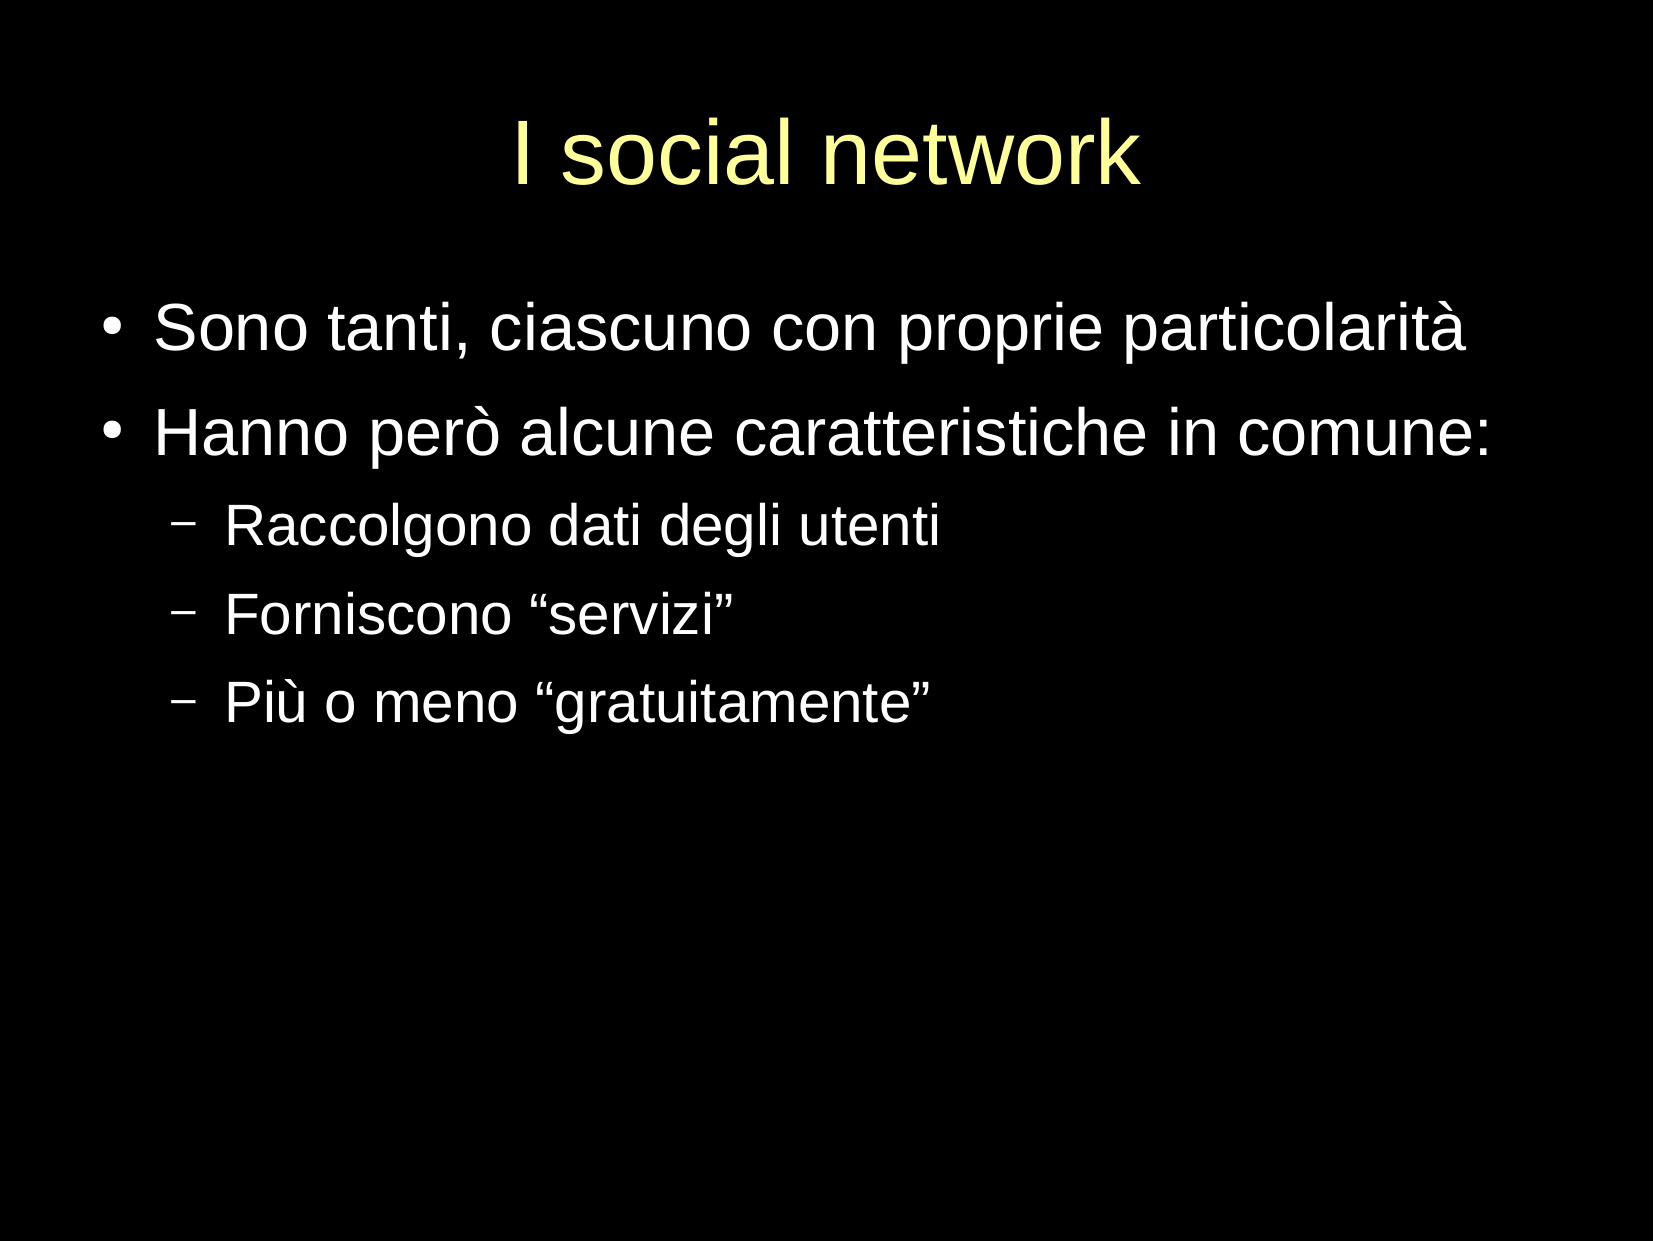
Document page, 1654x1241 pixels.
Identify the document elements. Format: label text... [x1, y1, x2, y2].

list Sono tanti, ciascuno con proprie particolarità Hanno però alcune caratteristiche in comune: Raccolgono dati degli utenti Forniscono “servizi” Più o meno “gratuitamente” [82, 290, 1571, 1126]
title I social network [82, 49, 1571, 257]
